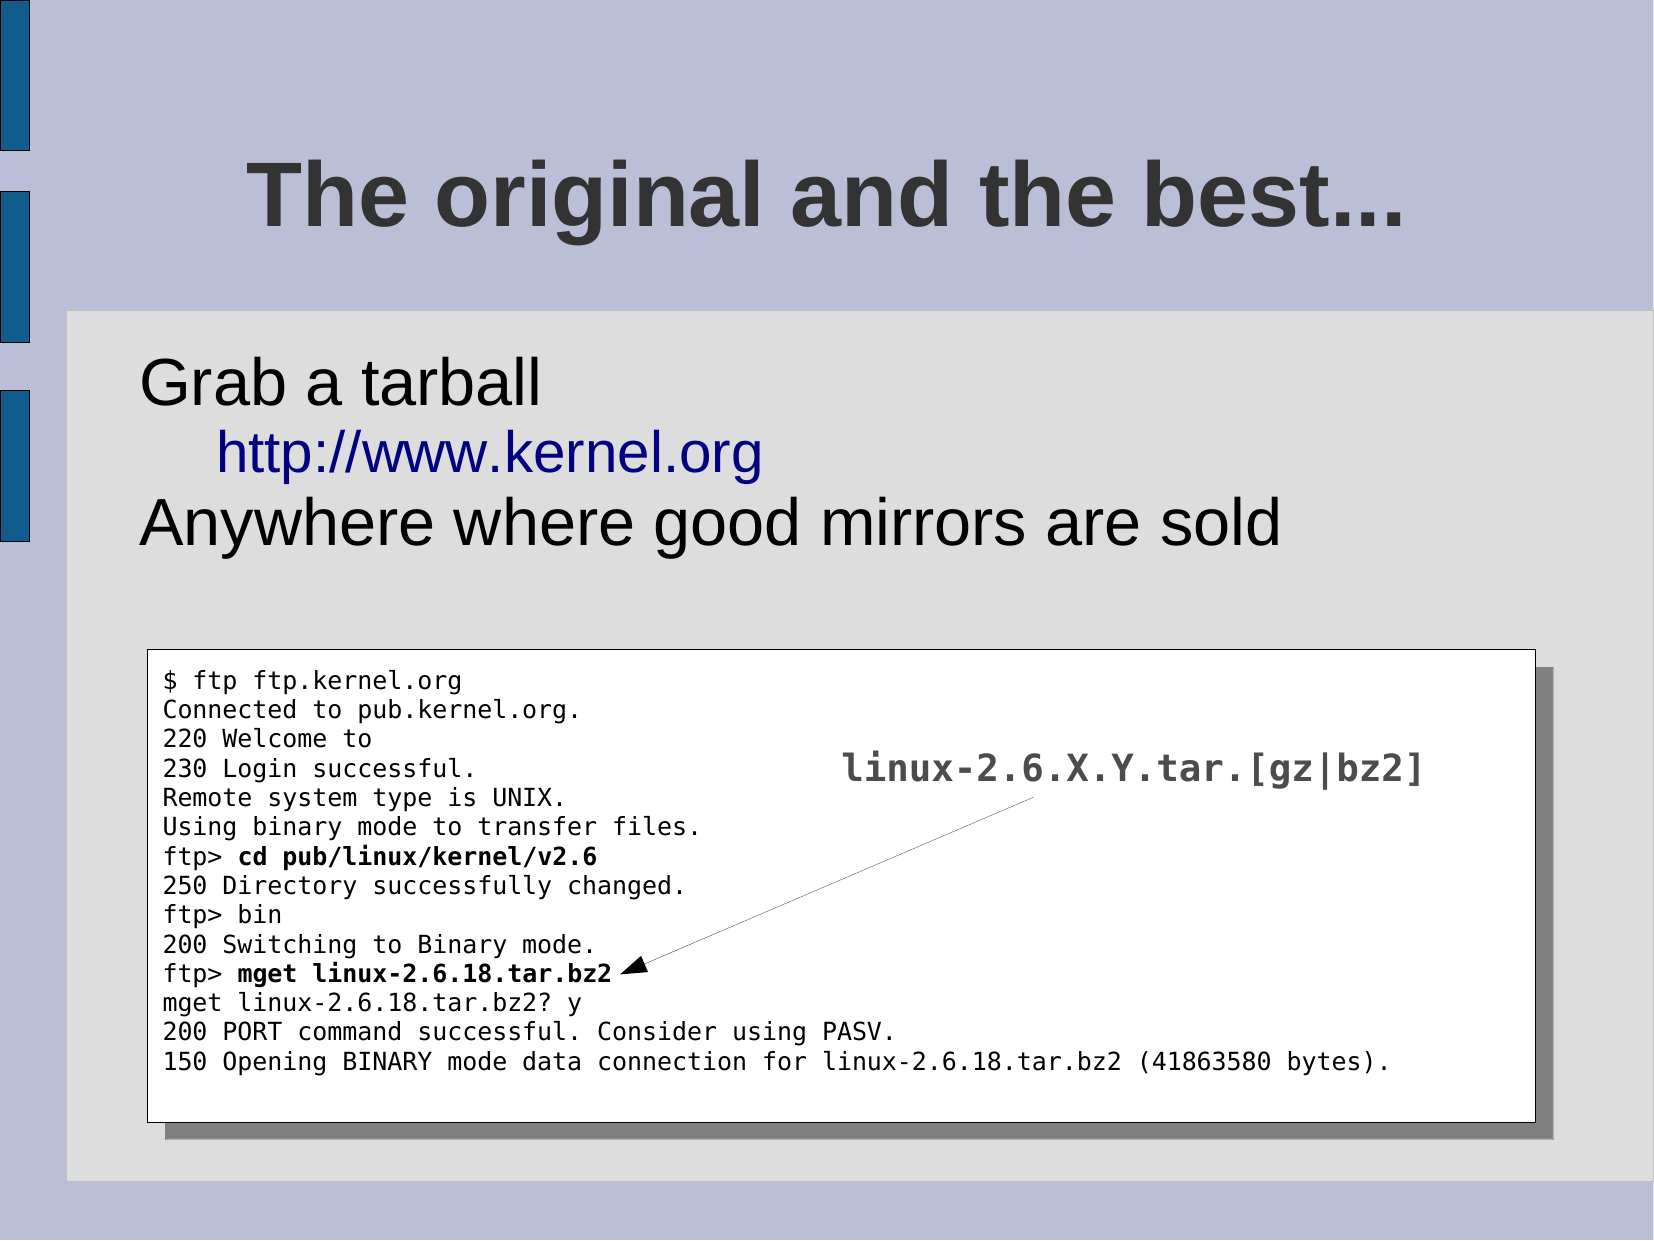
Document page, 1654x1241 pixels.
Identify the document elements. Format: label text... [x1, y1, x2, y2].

list Grab a tarball http://www.kernel.org Anywhere where good mirrors are sold [121, 344, 1534, 621]
title The original and the best... [121, 98, 1534, 291]
text_box $ ftp ftp.kernel.org Connected to pub.kernel.org. 220 Welcome to 230 Login successful. Remote system type is UNIX. Using binary mode to transfer files. ftp> cd pub/linux/kernel/v2.6 250 Directory successfully changed. ftp> bin 200 Switching to Binary mode. ftp> mget linux-2.6.18.tar.bz2 mget linux-2.6.18.tar.bz2? y 200 PORT command successful. Consider using PASV. 150 Opening BINARY mode data connection for linux-2.6.18.tar.bz2 (41863580 bytes). [147, 649, 1536, 1123]
text_box linux-2.6.X.Y.tar.[gz|bz2] [826, 738, 1442, 798]
